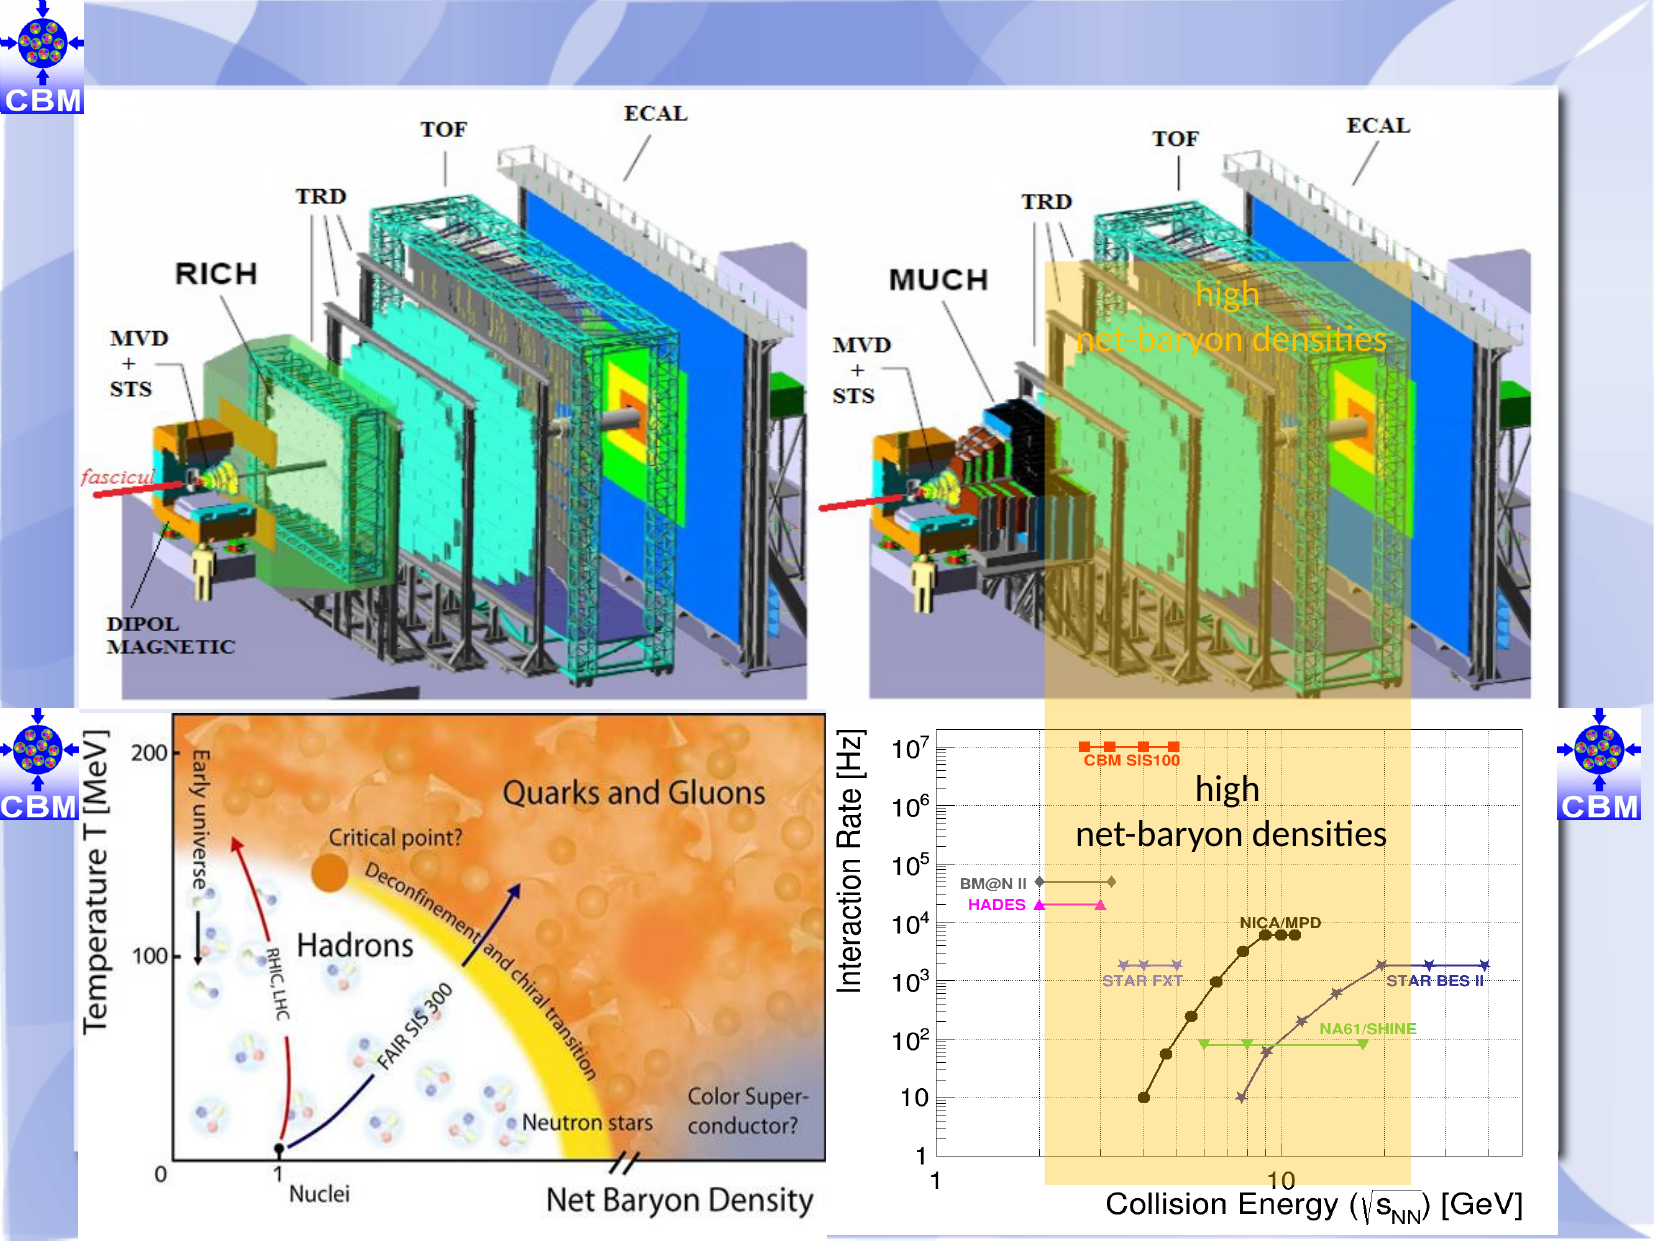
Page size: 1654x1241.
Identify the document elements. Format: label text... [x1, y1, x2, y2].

picture [0, 0, 1641, 1241]
text_box high net-baryon densities high net-baryon densities [1044, 261, 1411, 1186]
